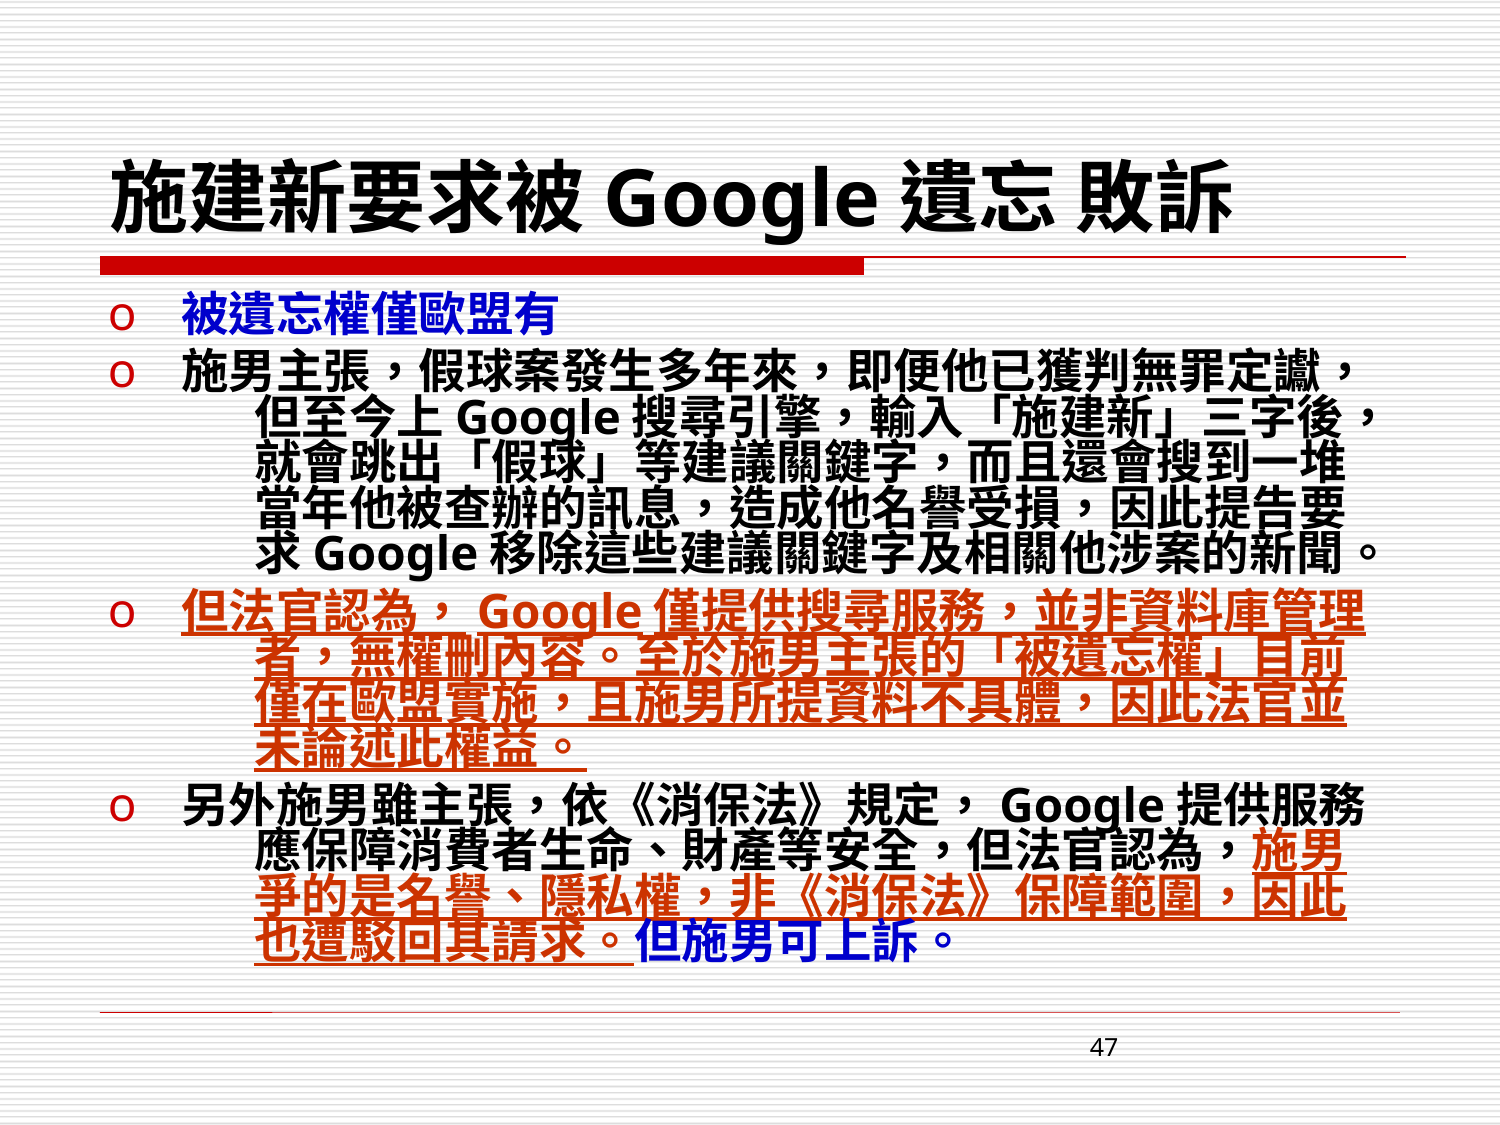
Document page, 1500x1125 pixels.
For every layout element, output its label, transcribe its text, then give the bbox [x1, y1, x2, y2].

text_box [1074, 1024, 1400, 1103]
list 被遺忘權僅歐盟有 施男主張，假球案發生多年來，即便他已獲判無罪定讞，但至今上Google搜尋引擎，輸入「施建新」三字後，就會跳出「假球」等建議關鍵字，而且還會搜到一堆當年他被查辦的訊息，造成他名譽受損，因此提告要求Google移除這些建議關鍵字及相關他涉案的新聞。 但法官認為，Google僅提供搜尋服務，並非資料庫管理者，無權刪內容。至於施男主張的「被遺忘權」目前僅在歐盟實施，且施男所提資料不具體，因此法官並未論述此權益。 另外施男雖主張，依《消保法》規定，Google提供服務應保障消費者生命、財產等安全，但法官認為，施男爭的是名譽、隱私權，非《消保法》保障範圍，因此也遭駁回其請求。但施男可上訴。 [92, 287, 1406, 988]
title 施建新要求被Google遺忘 敗訴 [94, 50, 1407, 250]
